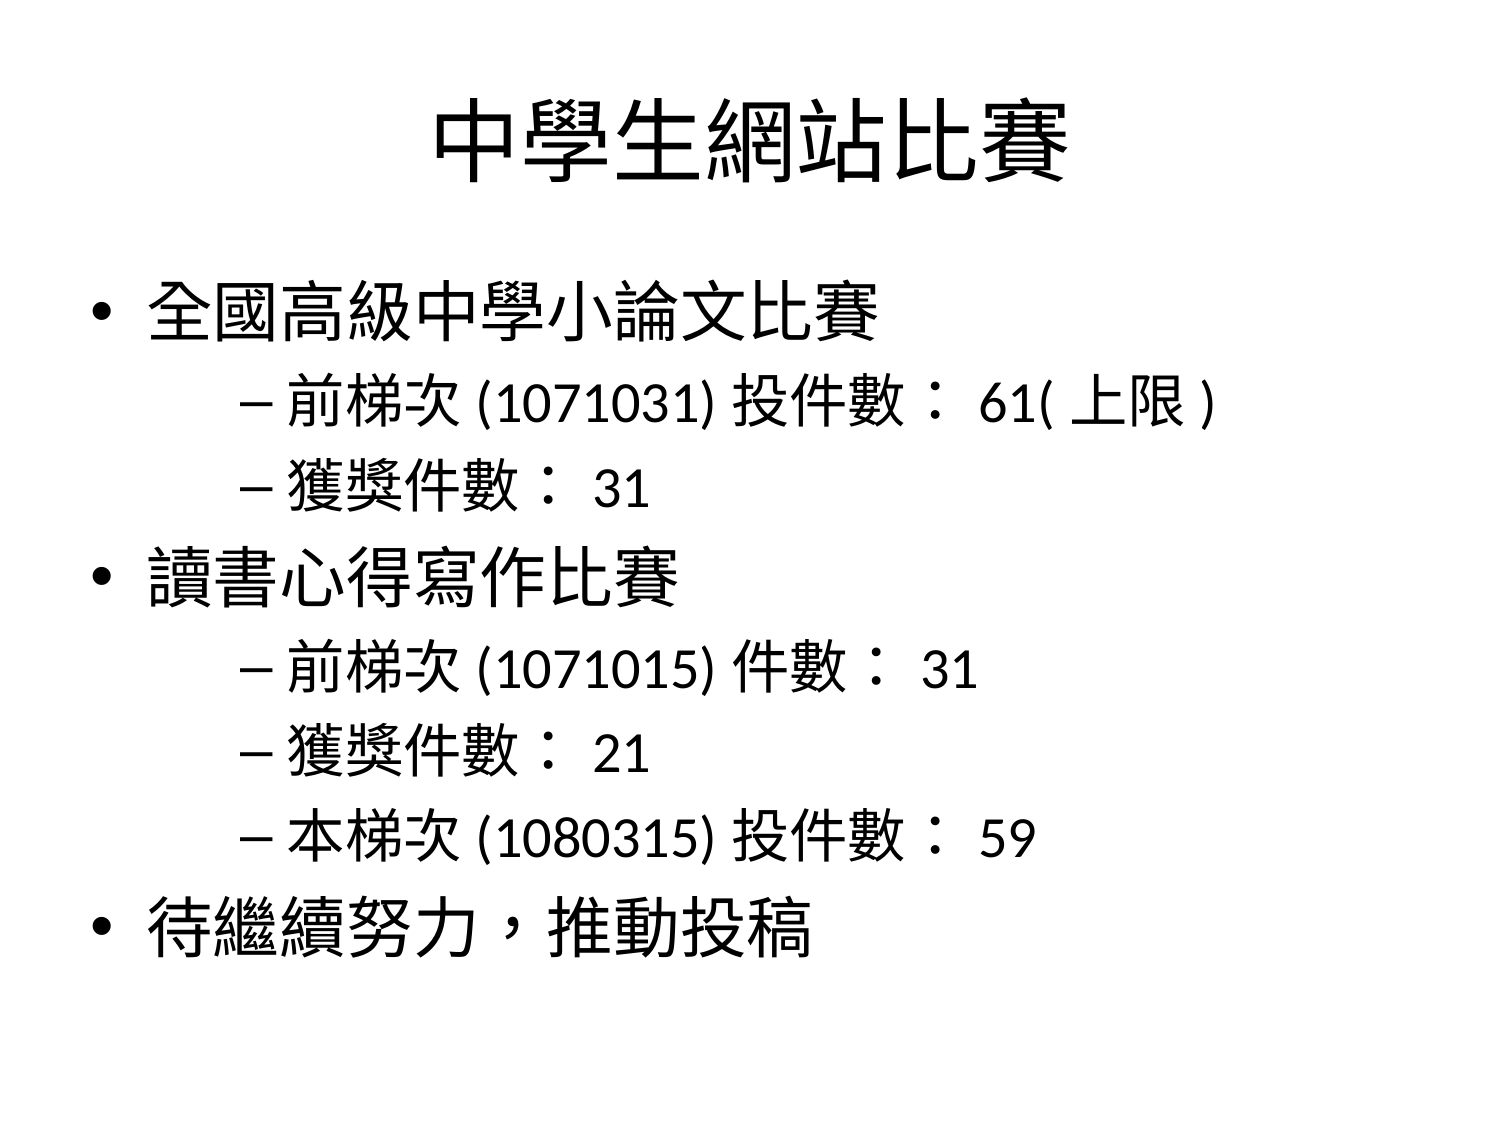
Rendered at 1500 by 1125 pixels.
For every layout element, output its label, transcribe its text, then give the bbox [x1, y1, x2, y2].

title 中學生網站比賽 [75, 45, 1426, 233]
list 全國高級中學小論文比賽 前梯次(1071031)投件數：61(上限) 獲獎件數：31 讀書心得寫作比賽 前梯次(1071015)件數：31 獲獎件數：21 本梯次(1080315)投件數：59 待繼續努力，推動投稿 [75, 262, 1426, 1005]
